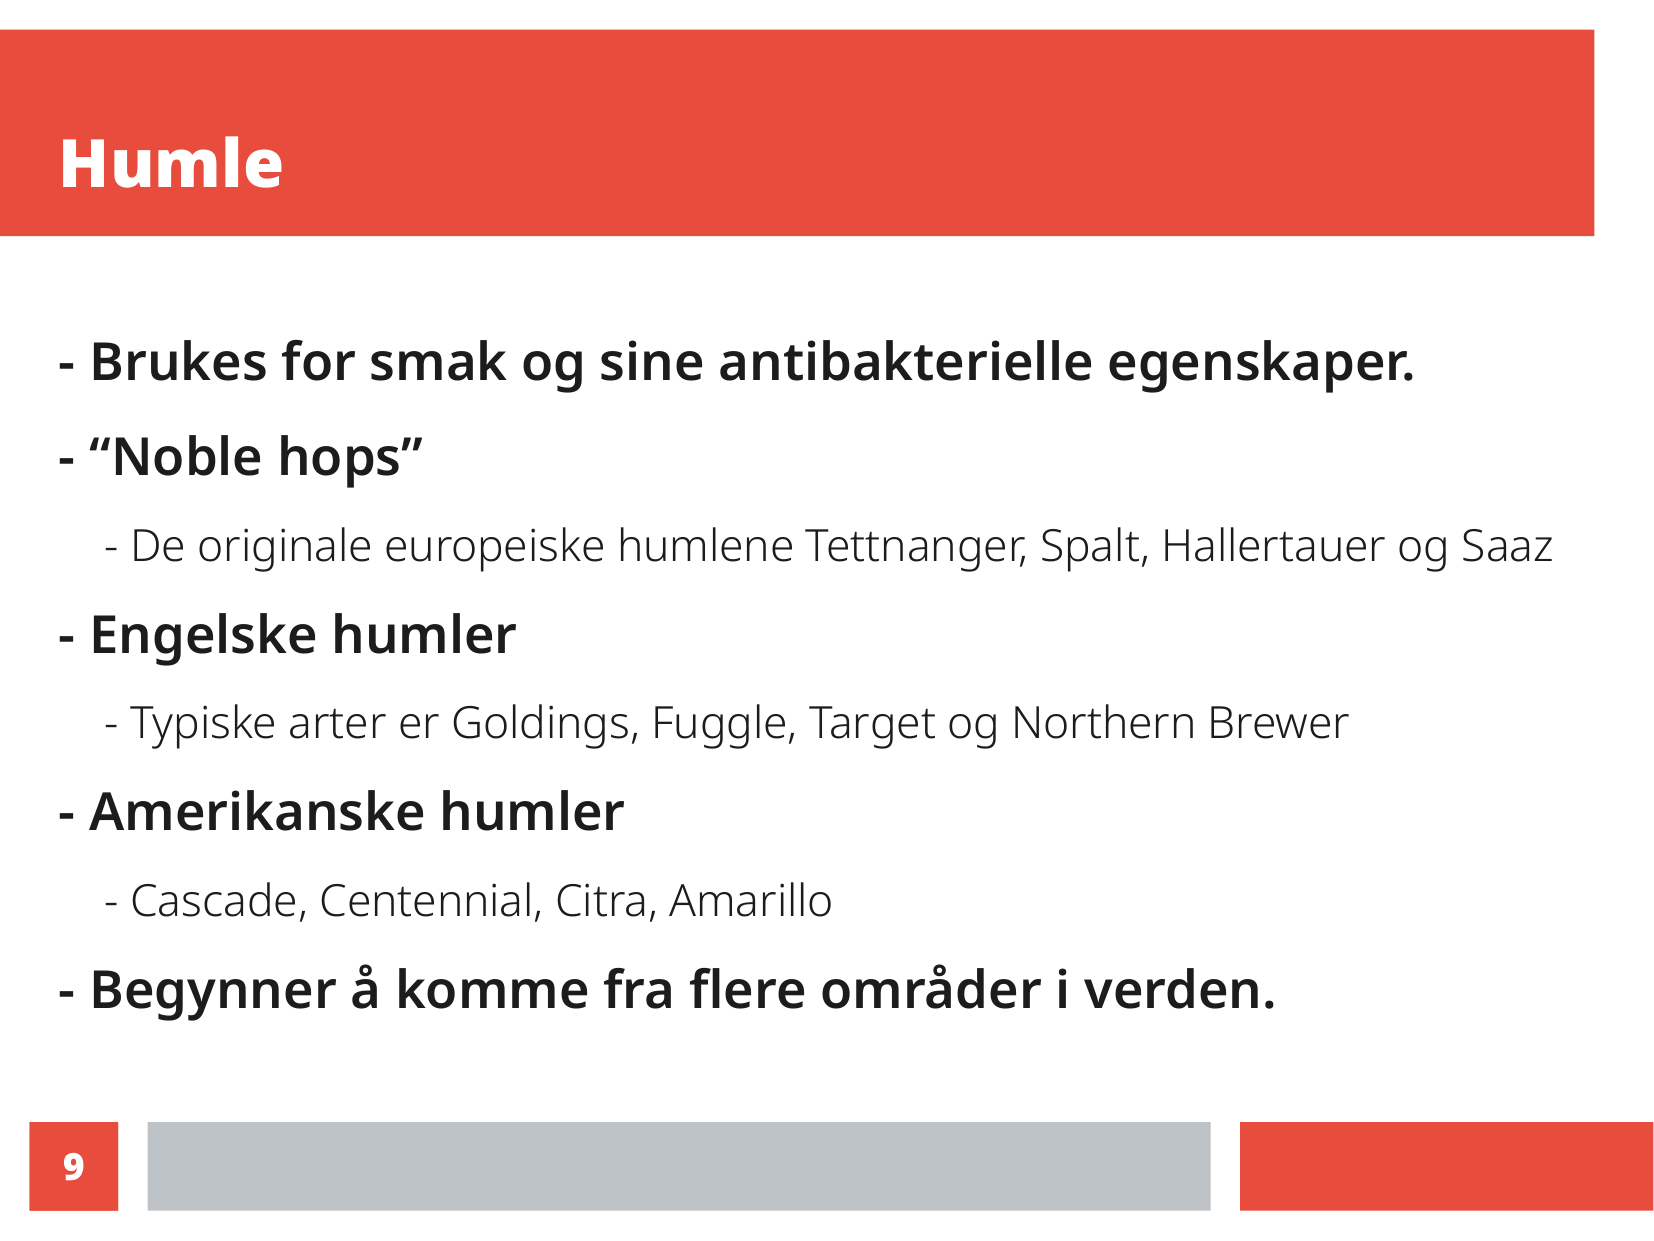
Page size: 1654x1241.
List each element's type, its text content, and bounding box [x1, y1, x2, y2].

list - Brukes for smak og sine antibakterielle egenskaper. - “Noble hops” - De originale europeiske humlene Tettnanger, Spalt, Hallertauer og Saaz - Engelske humler - Typiske arter er Goldings, Fuggle, Target og Northern Brewer - Amerikanske humler - Cascade, Centennial, Citra, Amarillo - Begynner å komme fra flere områder i verden. [59, 324, 1565, 1093]
title Humle [59, 59, 1595, 207]
